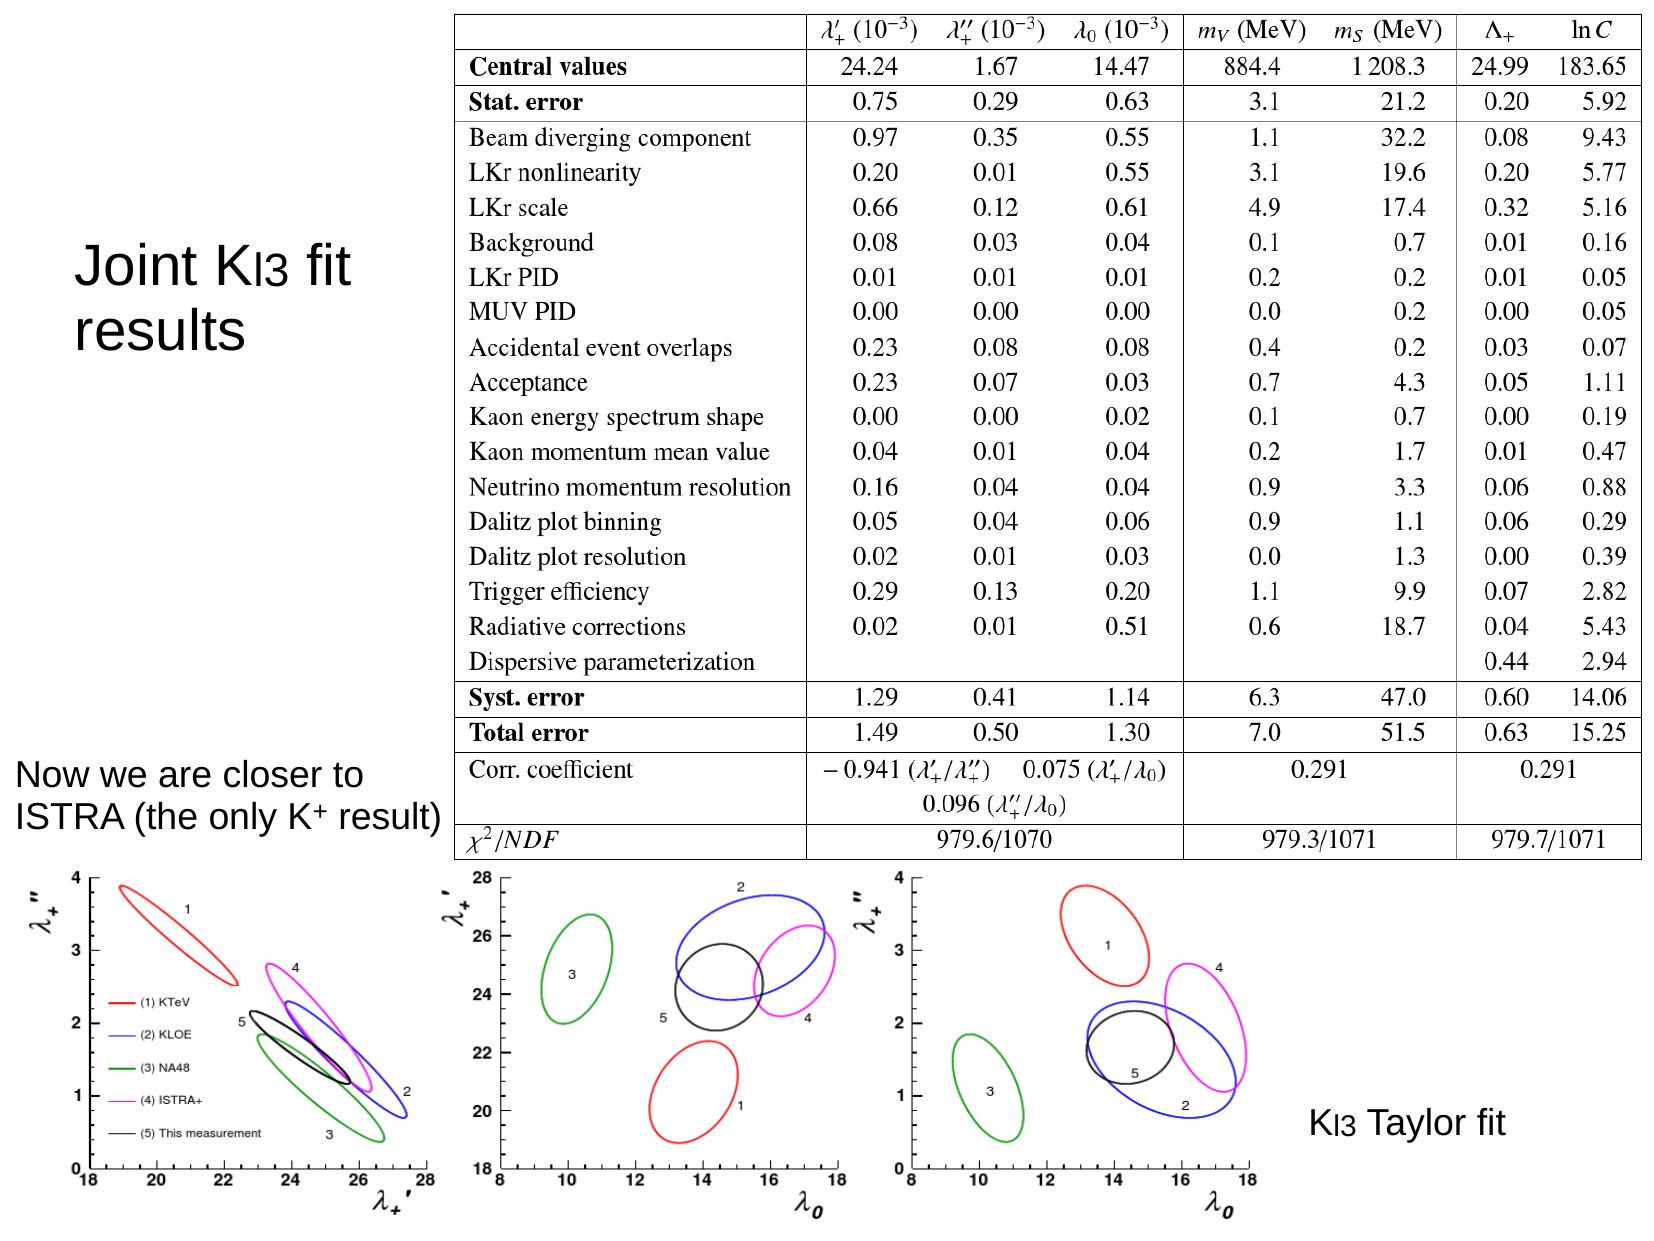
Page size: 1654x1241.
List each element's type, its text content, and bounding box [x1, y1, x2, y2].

picture [3, 2, 1653, 1240]
text_box Joint Kl3 fit results [60, 225, 376, 379]
text_box Now we are closer to ISTRA (the only K+ result) [0, 746, 466, 852]
text_box Kl3 Taylor fit [1293, 1094, 1534, 1157]
